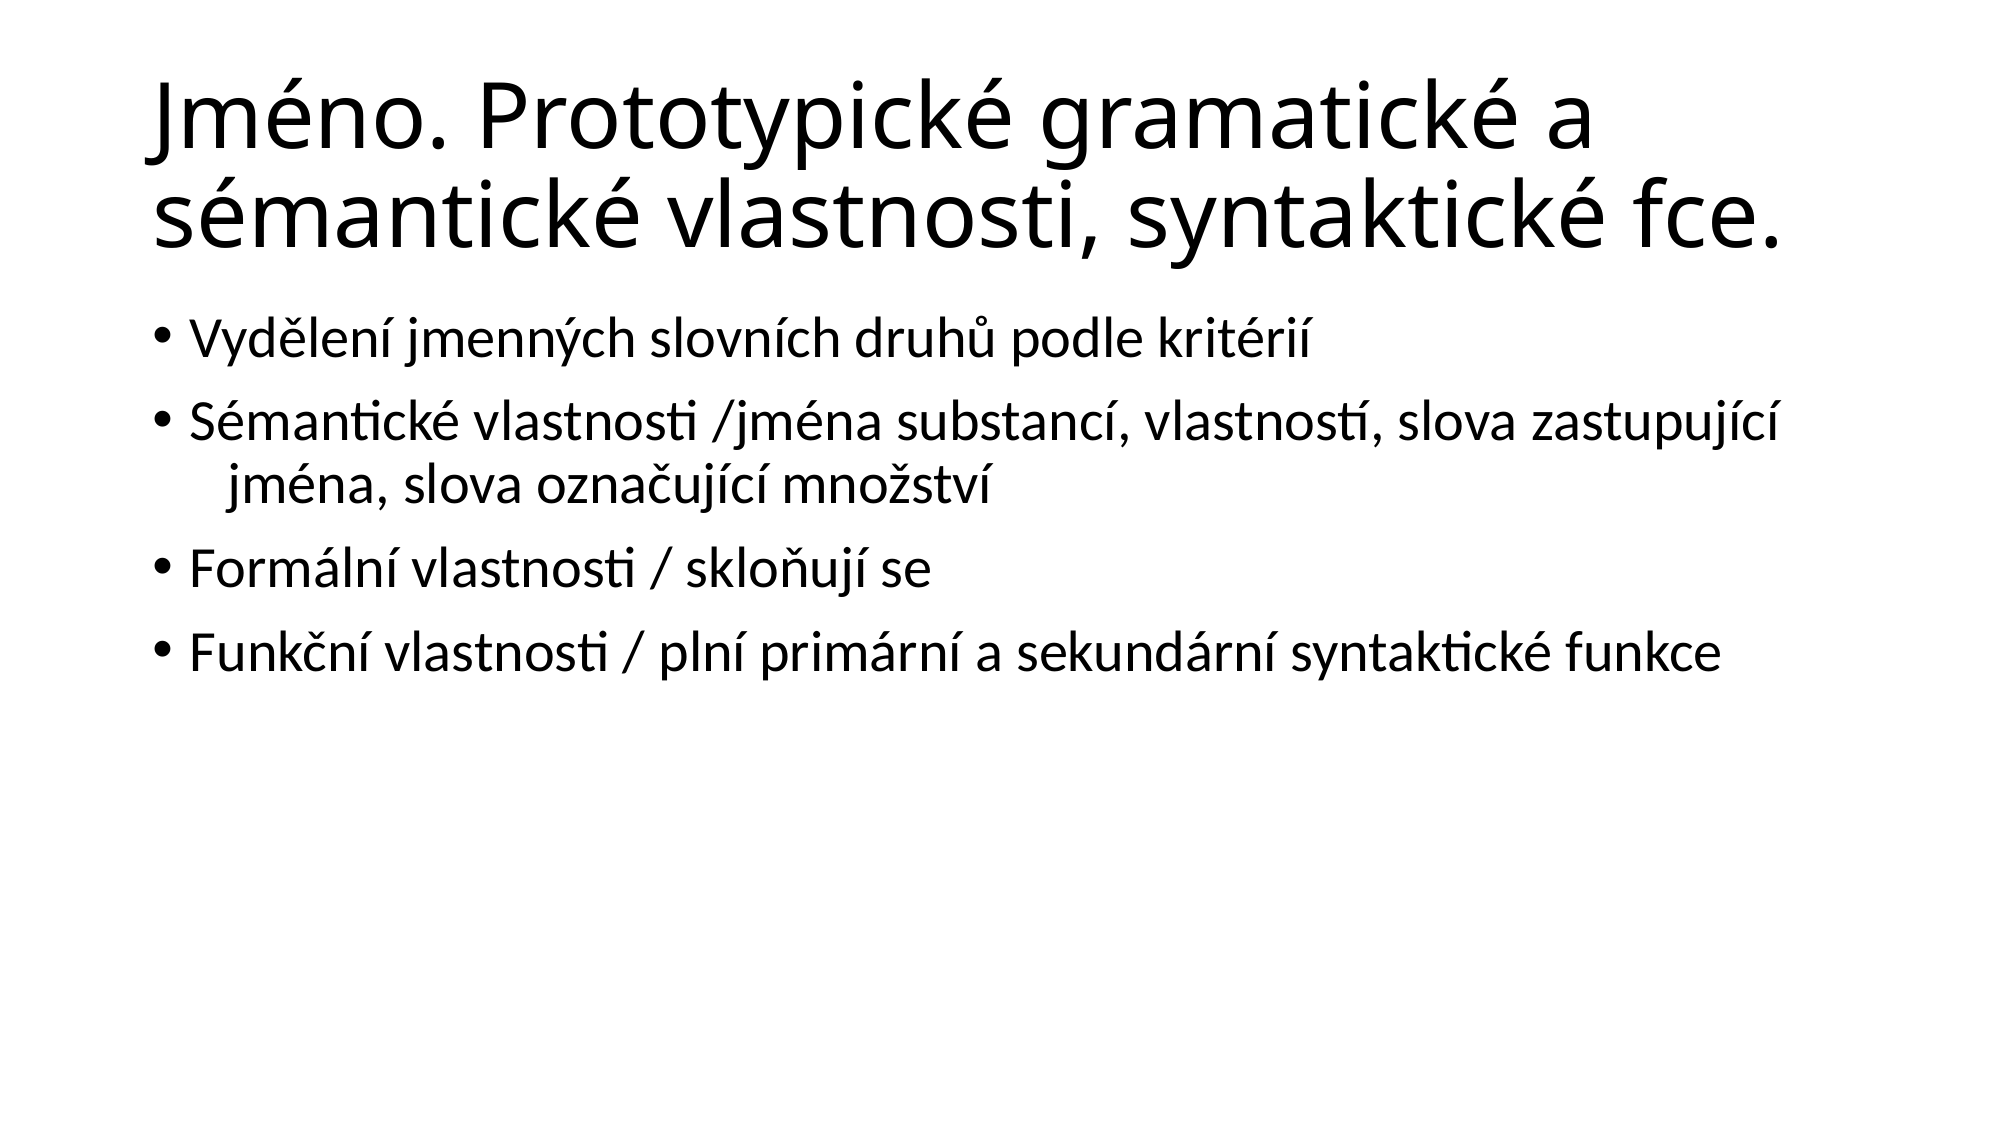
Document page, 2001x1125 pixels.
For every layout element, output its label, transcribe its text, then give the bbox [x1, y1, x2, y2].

list Vydělení jmenných slovních druhů podle kritérií Sémantické vlastnosti /jména substancí, vlastností, slova zastupující jména, slova označující množství Formální vlastnosti / skloňují se Funkční vlastnosti / plní primární a sekundární syntaktické funkce [137, 299, 1863, 1014]
title Jméno. Prototypické gramatické a sémantické vlastnosti, syntaktické fce. [137, 59, 1863, 278]
